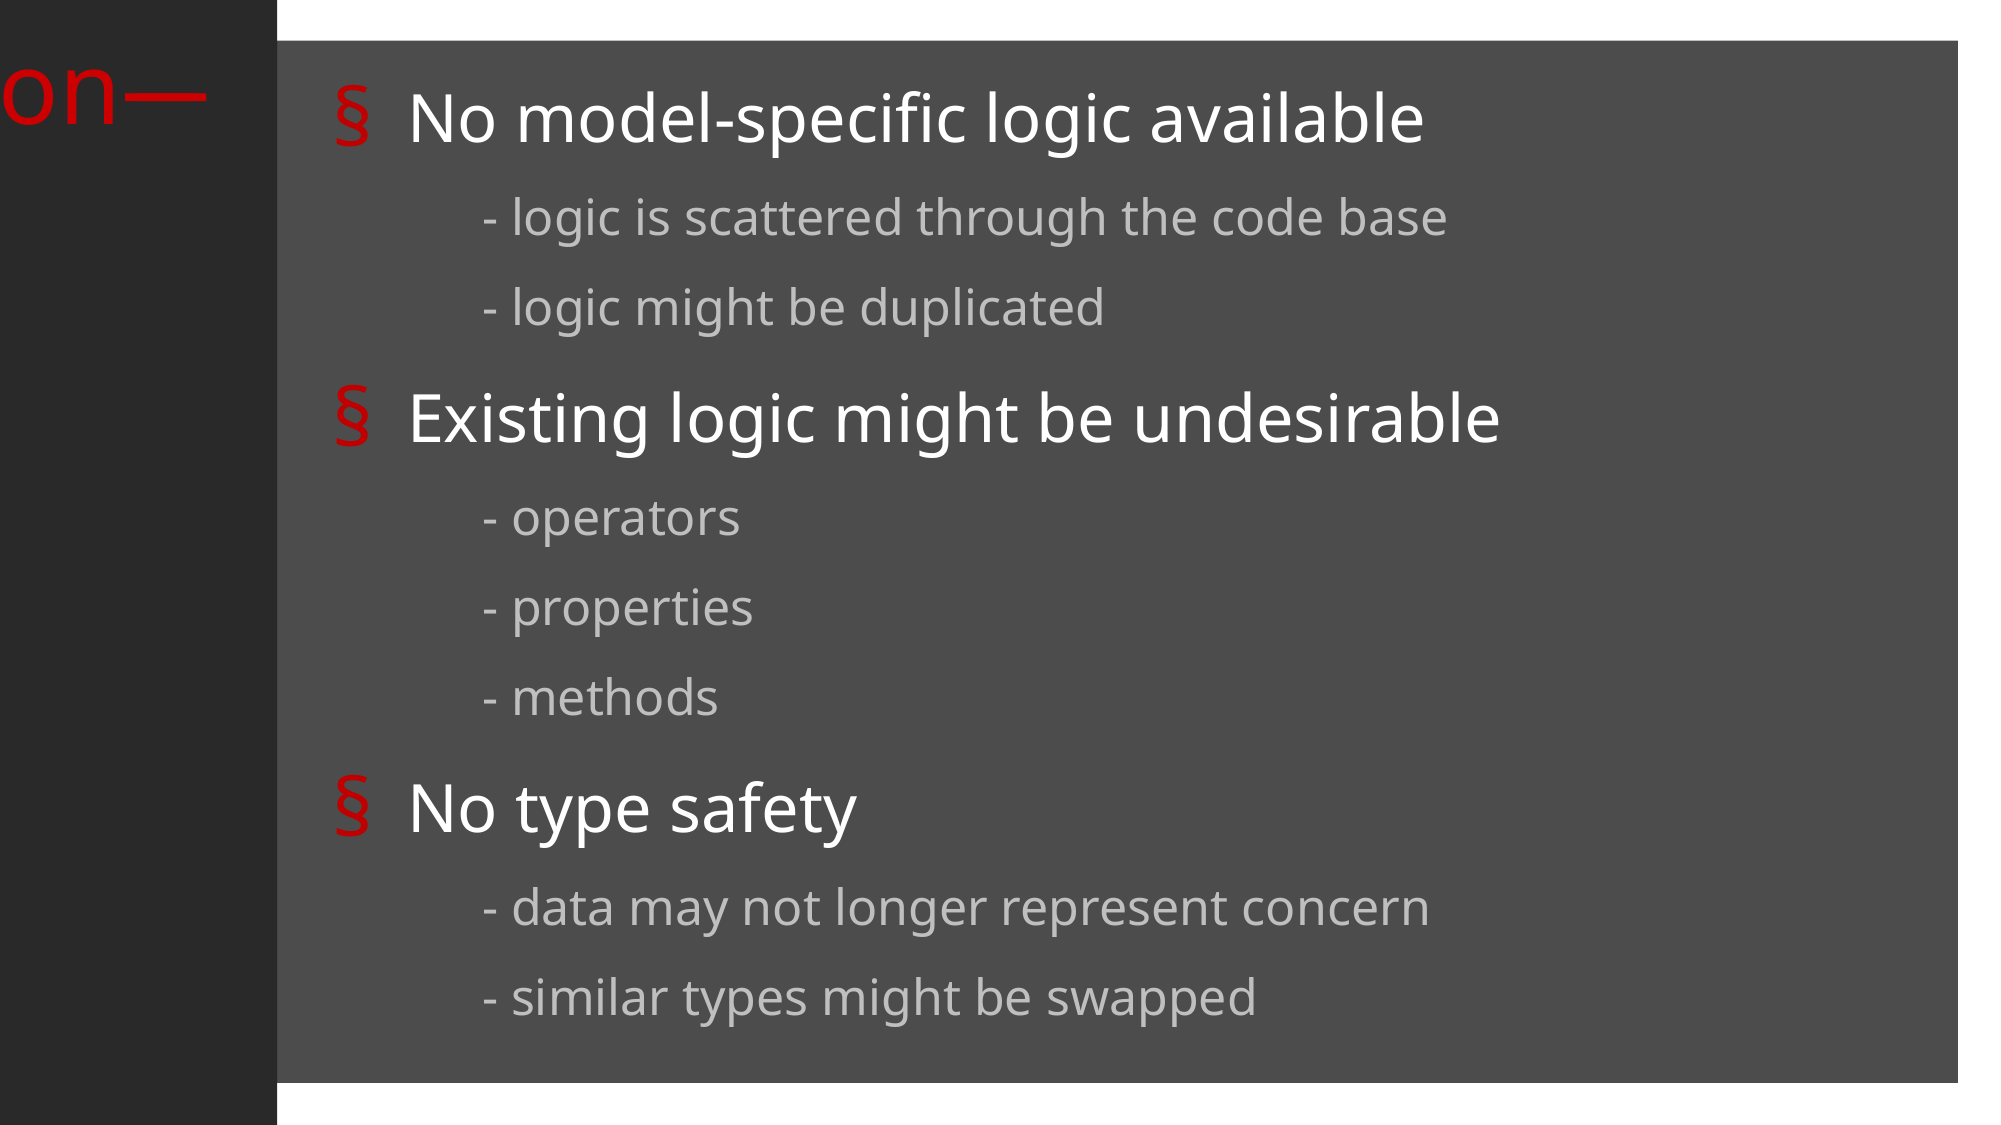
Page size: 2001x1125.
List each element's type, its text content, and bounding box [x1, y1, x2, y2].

text_box ----- primitive obsession------ [74, 17, 226, 1115]
text_box [0, 0, 1958, 1125]
text_box No model-specific logic available - logic is scattered through the code base - logic might be duplicated Existing logic might be undesirable - operators - properties - methods No type safety - data may not longer represent concern - similar types might be swapped [317, 28, 1879, 1032]
